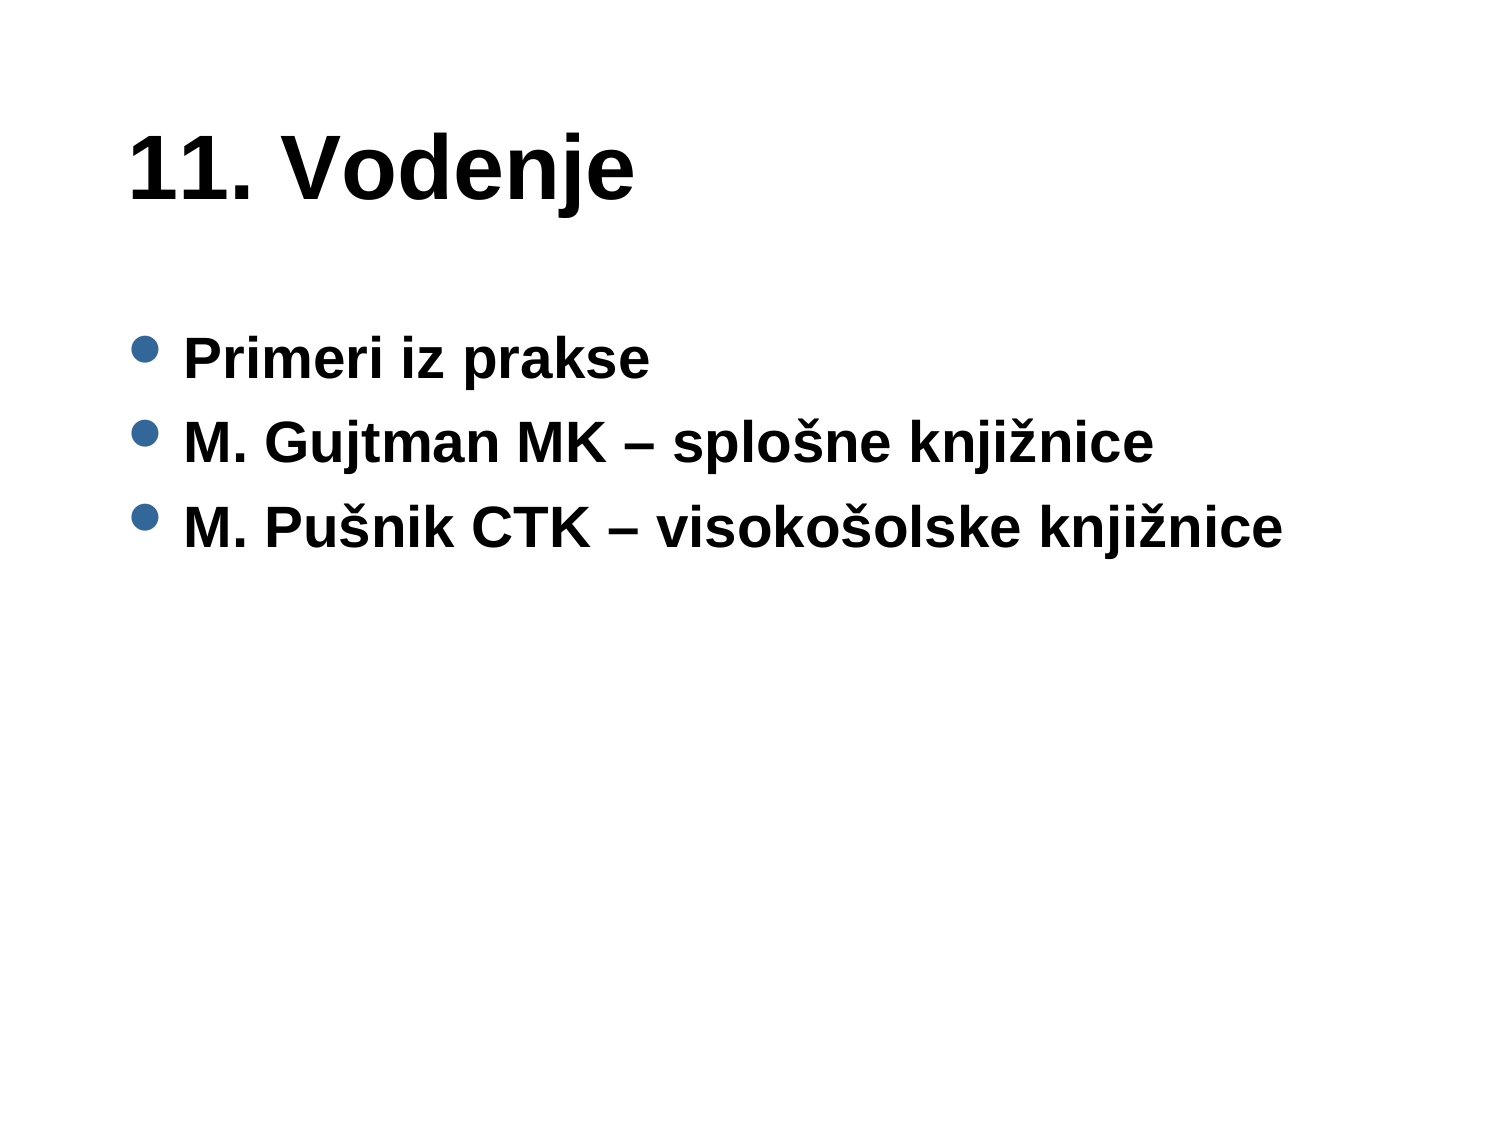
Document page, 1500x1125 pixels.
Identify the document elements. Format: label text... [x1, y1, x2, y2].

title 11. Vodenje [112, 37, 1388, 225]
list Primeri iz prakse M. Gujtman MK – splošne knjižnice M. Pušnik CTK – visokošolske knjižnice [112, 312, 1388, 988]
